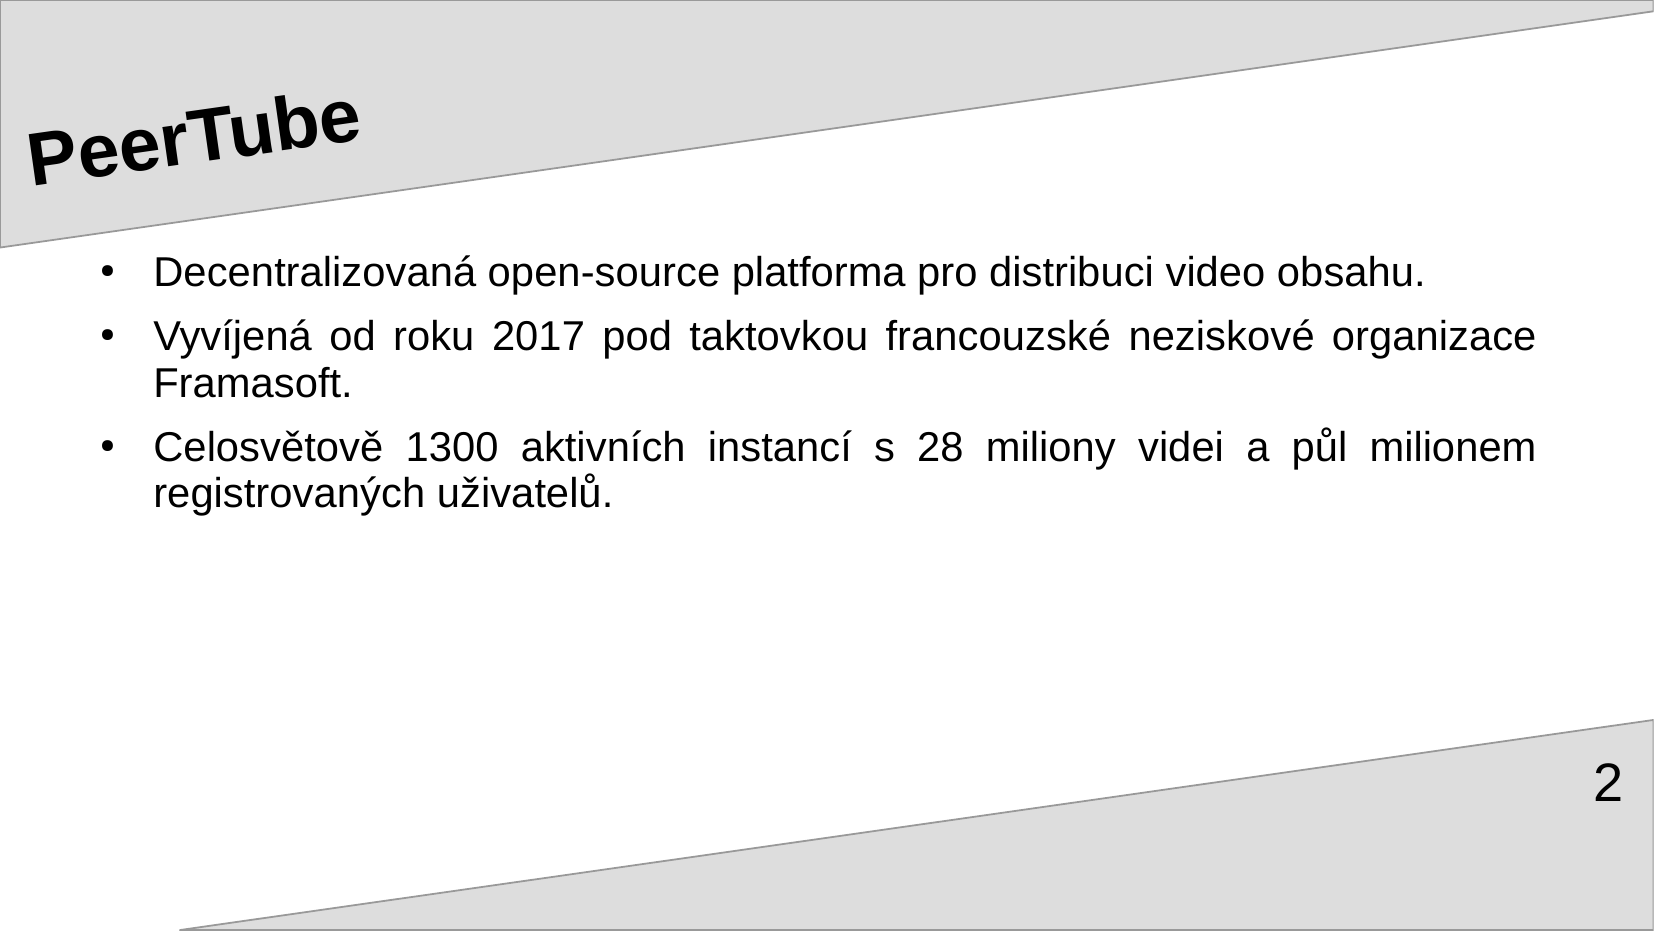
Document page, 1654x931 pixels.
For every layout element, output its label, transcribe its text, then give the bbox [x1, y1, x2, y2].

title PeerTube [16, 0, 1501, 239]
list Decentralizovaná open-source platforma pro distribuci video obsahu. Vyvíjená od roku 2017 pod taktovkou francouzské neziskové organizace Framasoft. Celosvětově 1300 aktivních instancí s 28 miliony videi a půl milionem registrovaných uživatelů. [82, 248, 1538, 789]
